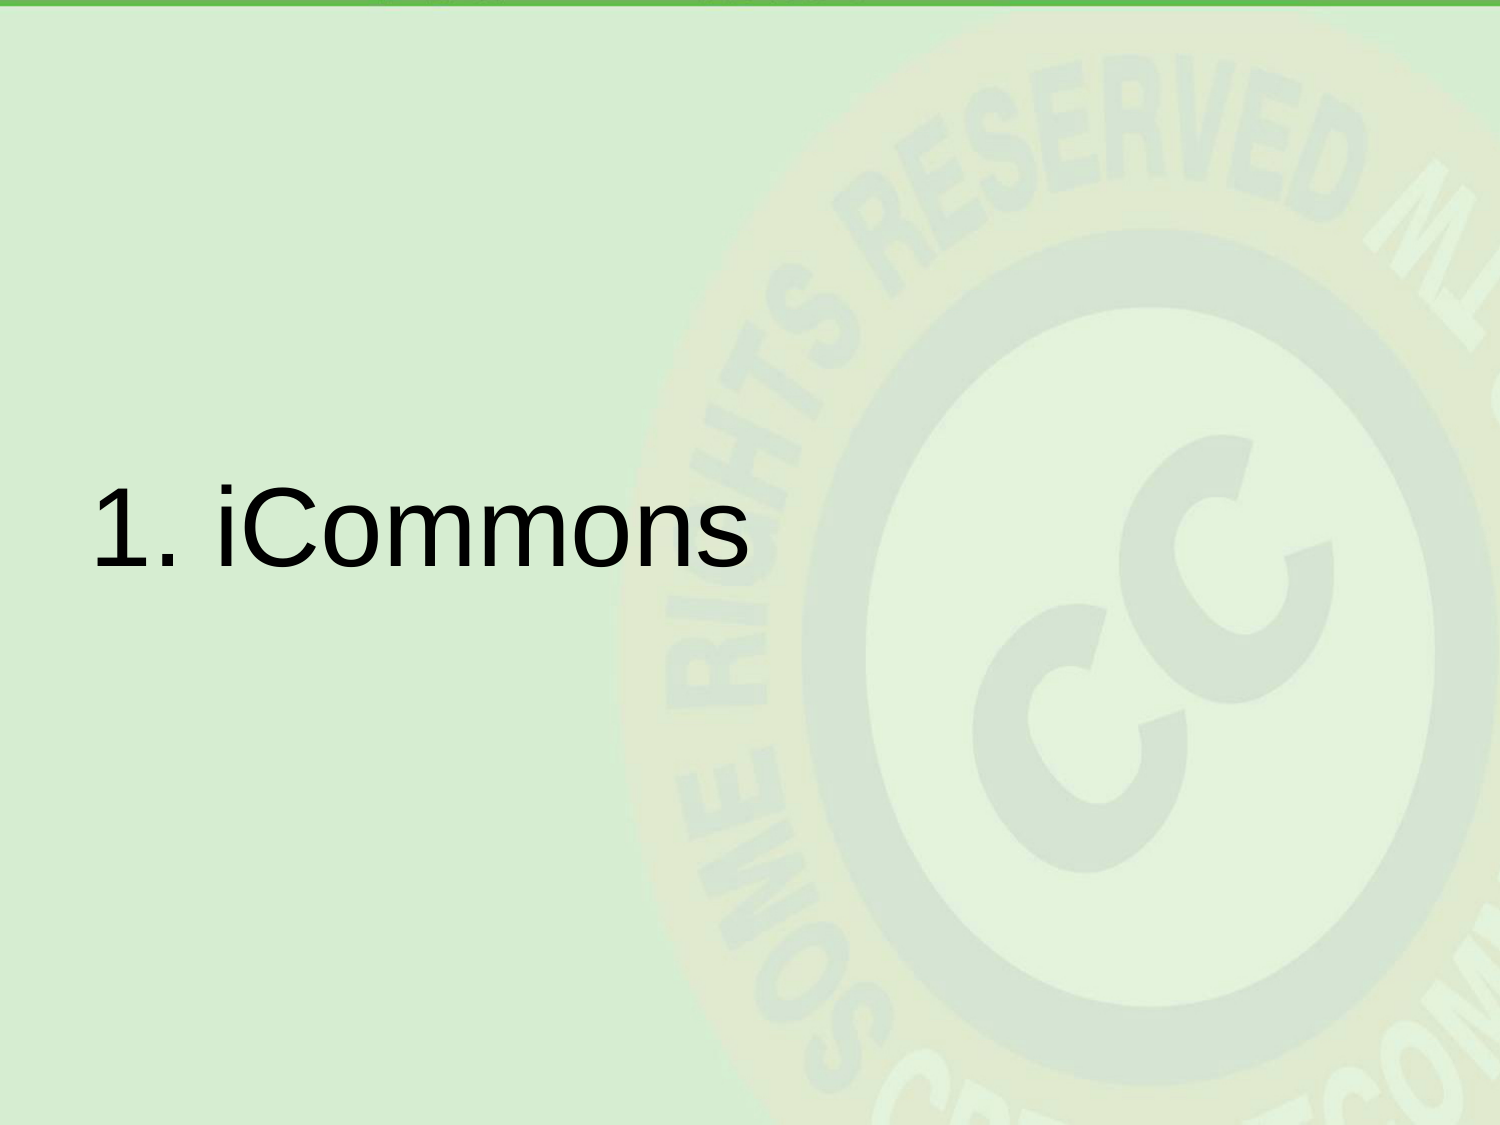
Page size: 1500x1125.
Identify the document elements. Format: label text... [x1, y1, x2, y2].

picture [0, 0, 1500, 1125]
list 1. iCommons [75, 262, 1426, 1006]
